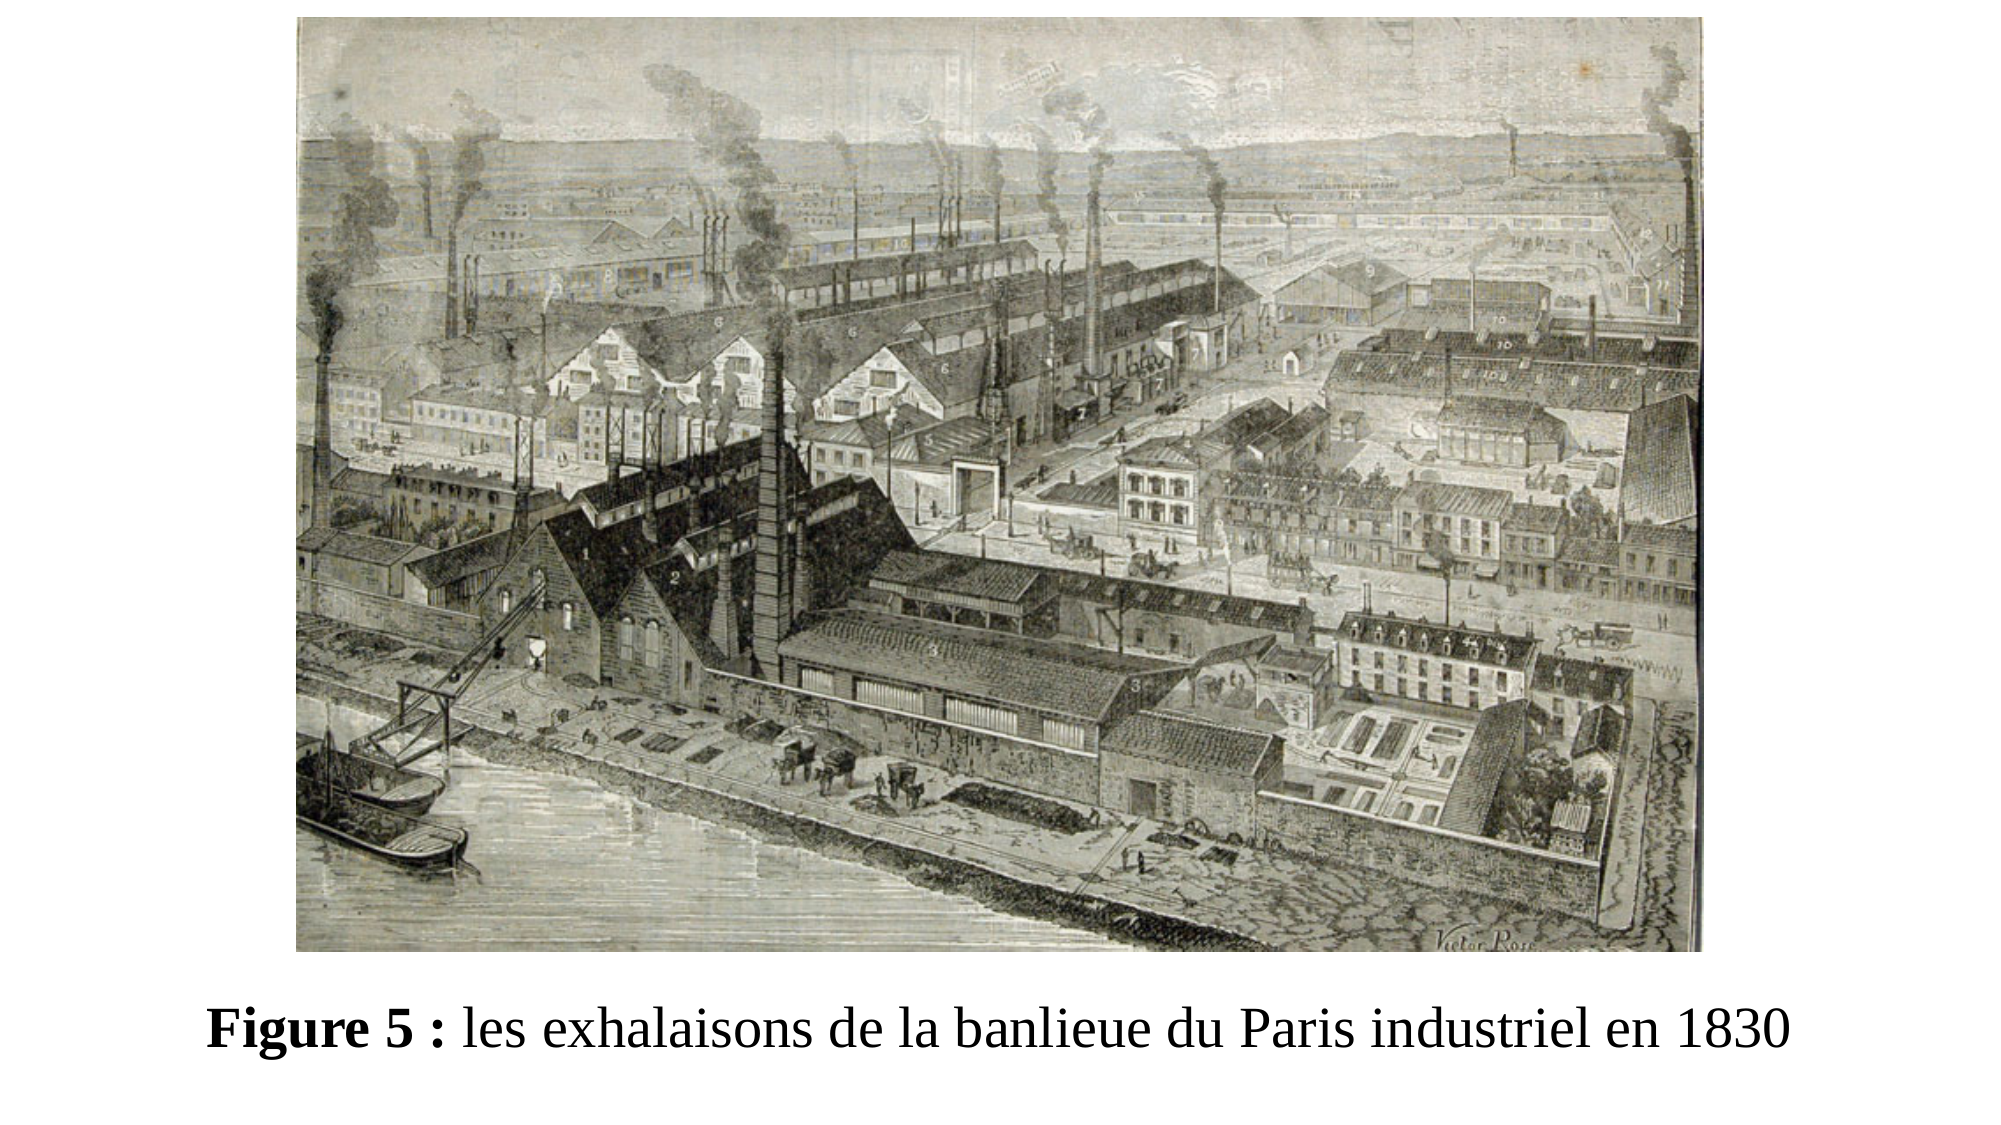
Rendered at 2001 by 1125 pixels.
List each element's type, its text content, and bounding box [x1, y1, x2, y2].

title Figure 5 : les exhalaisons de la banlieue du Paris industriel en 1830 [137, 951, 1863, 1107]
picture [296, 17, 1704, 952]
